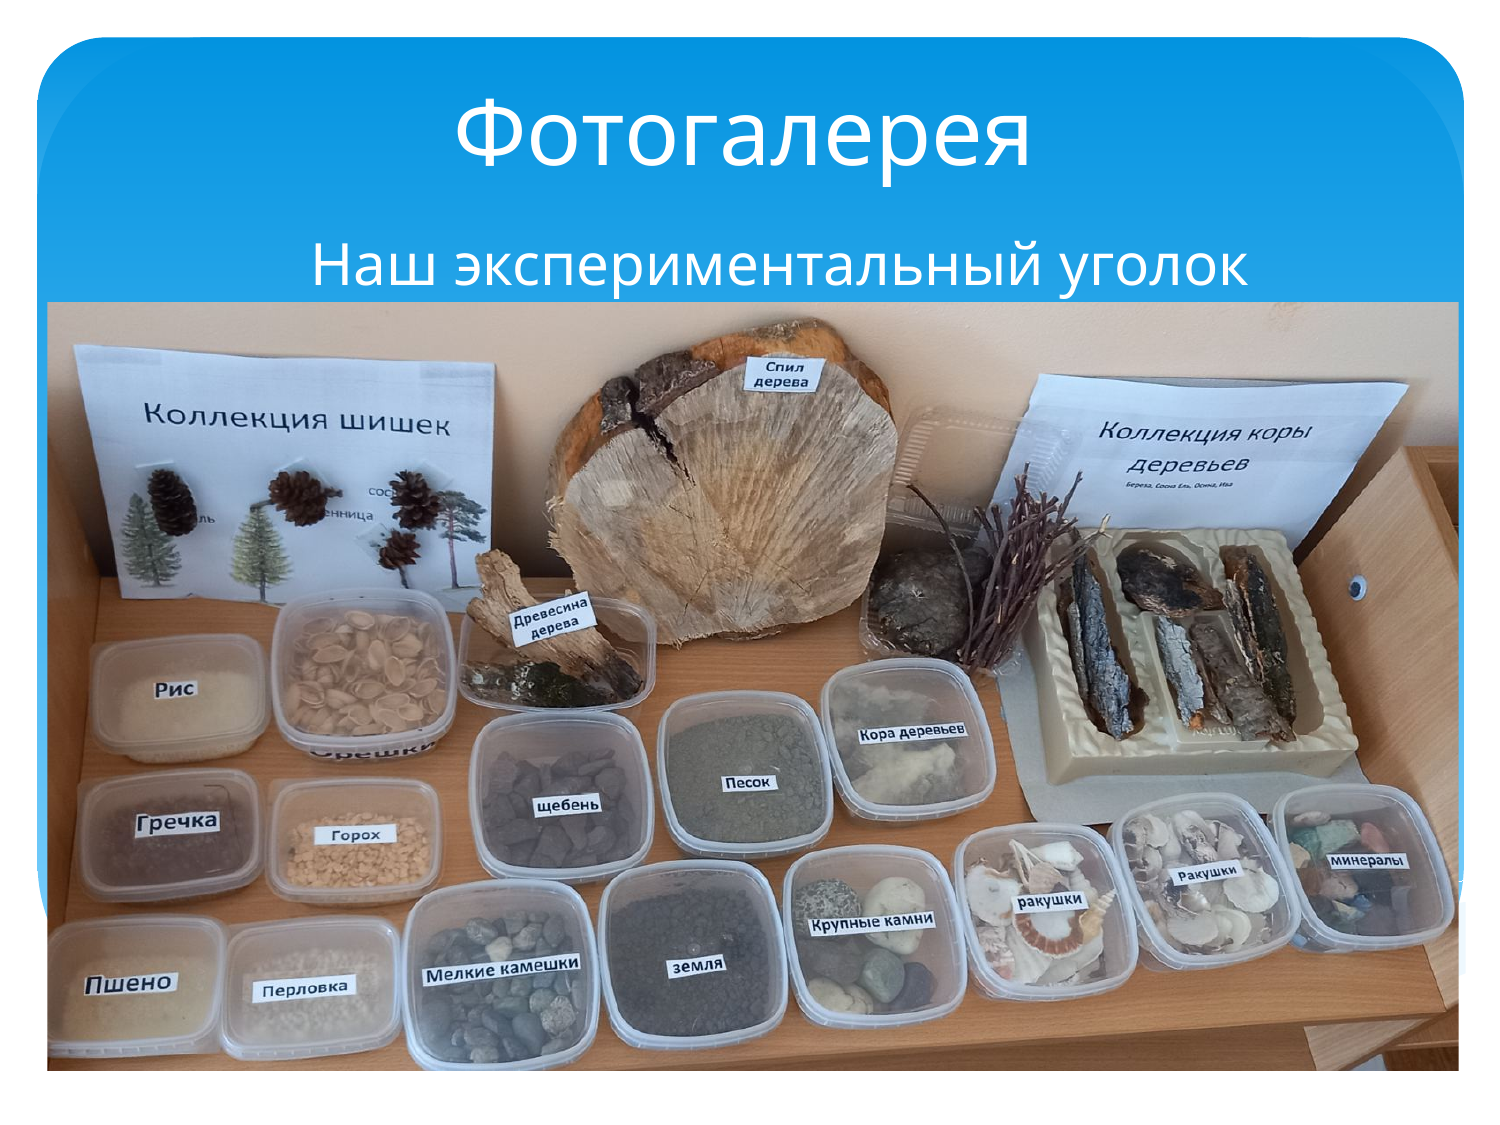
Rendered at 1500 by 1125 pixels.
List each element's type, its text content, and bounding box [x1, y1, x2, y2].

picture [47, 302, 1459, 1071]
subtitle Наш экспериментальный уголок [135, 219, 1425, 302]
title Фотогалерея [100, 66, 1389, 231]
